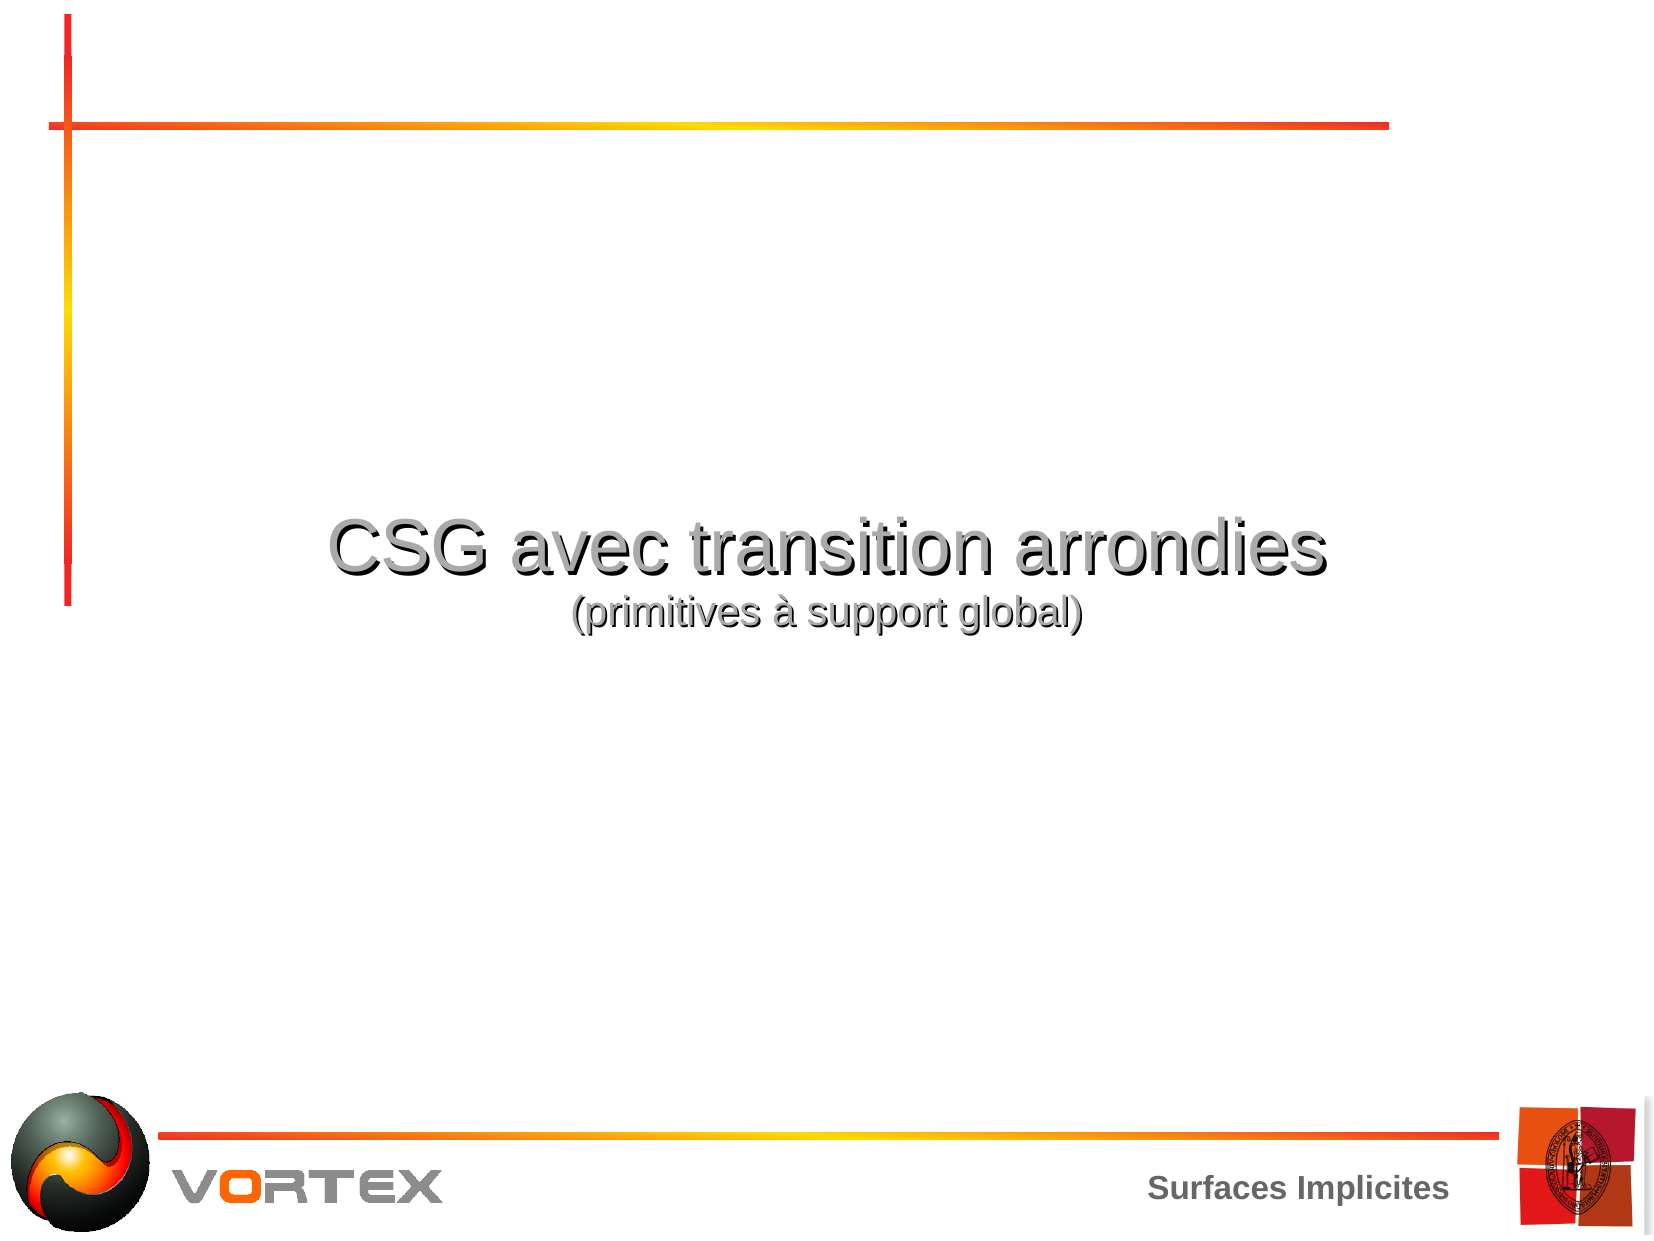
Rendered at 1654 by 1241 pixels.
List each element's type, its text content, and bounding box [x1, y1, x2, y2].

picture [1505, 1096, 1653, 1235]
title CSG avec transition arrondies (primitives à support global) [0, 360, 1654, 778]
picture [11, 1092, 443, 1232]
